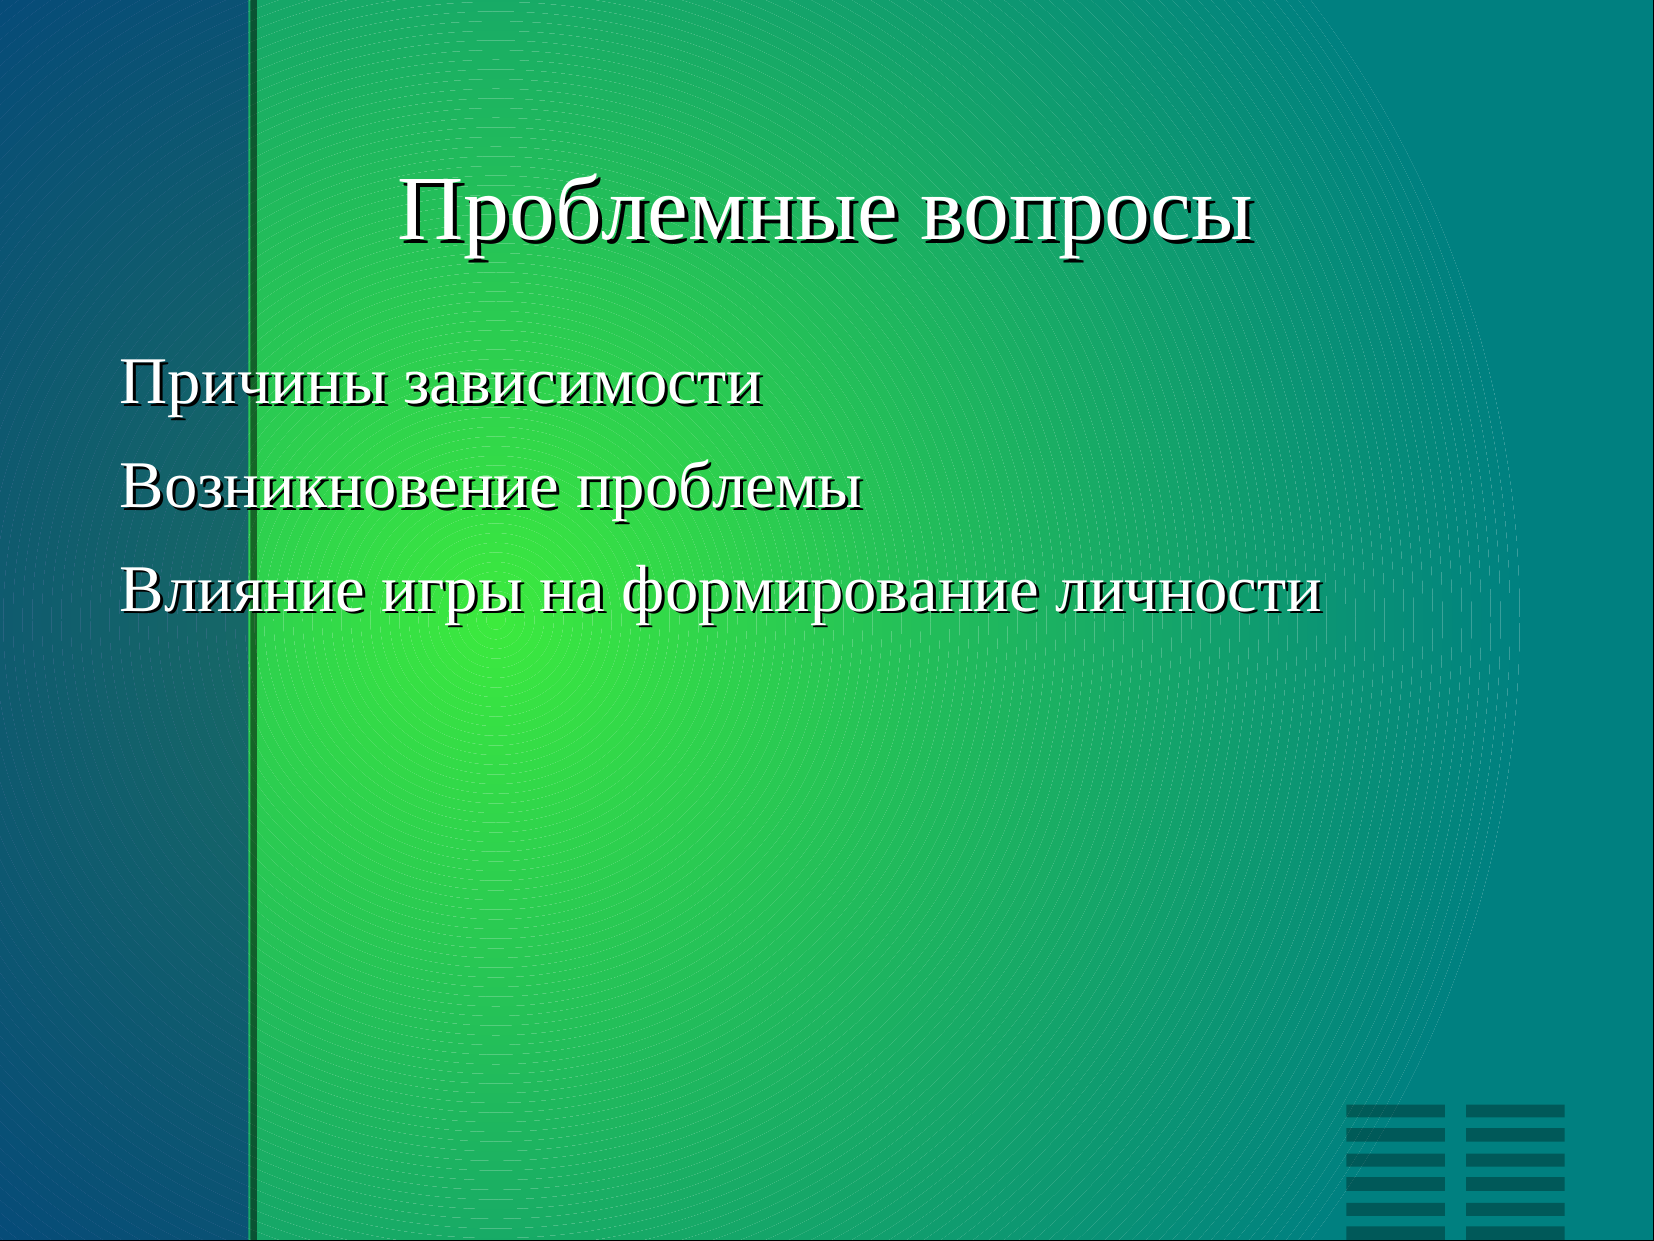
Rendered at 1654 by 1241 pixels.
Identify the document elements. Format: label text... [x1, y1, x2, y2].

title Проблемные вопросы [119, 112, 1533, 305]
list Причины зависимости Возникновение проблемы Влияние игры на формирование личности [119, 344, 1533, 1112]
